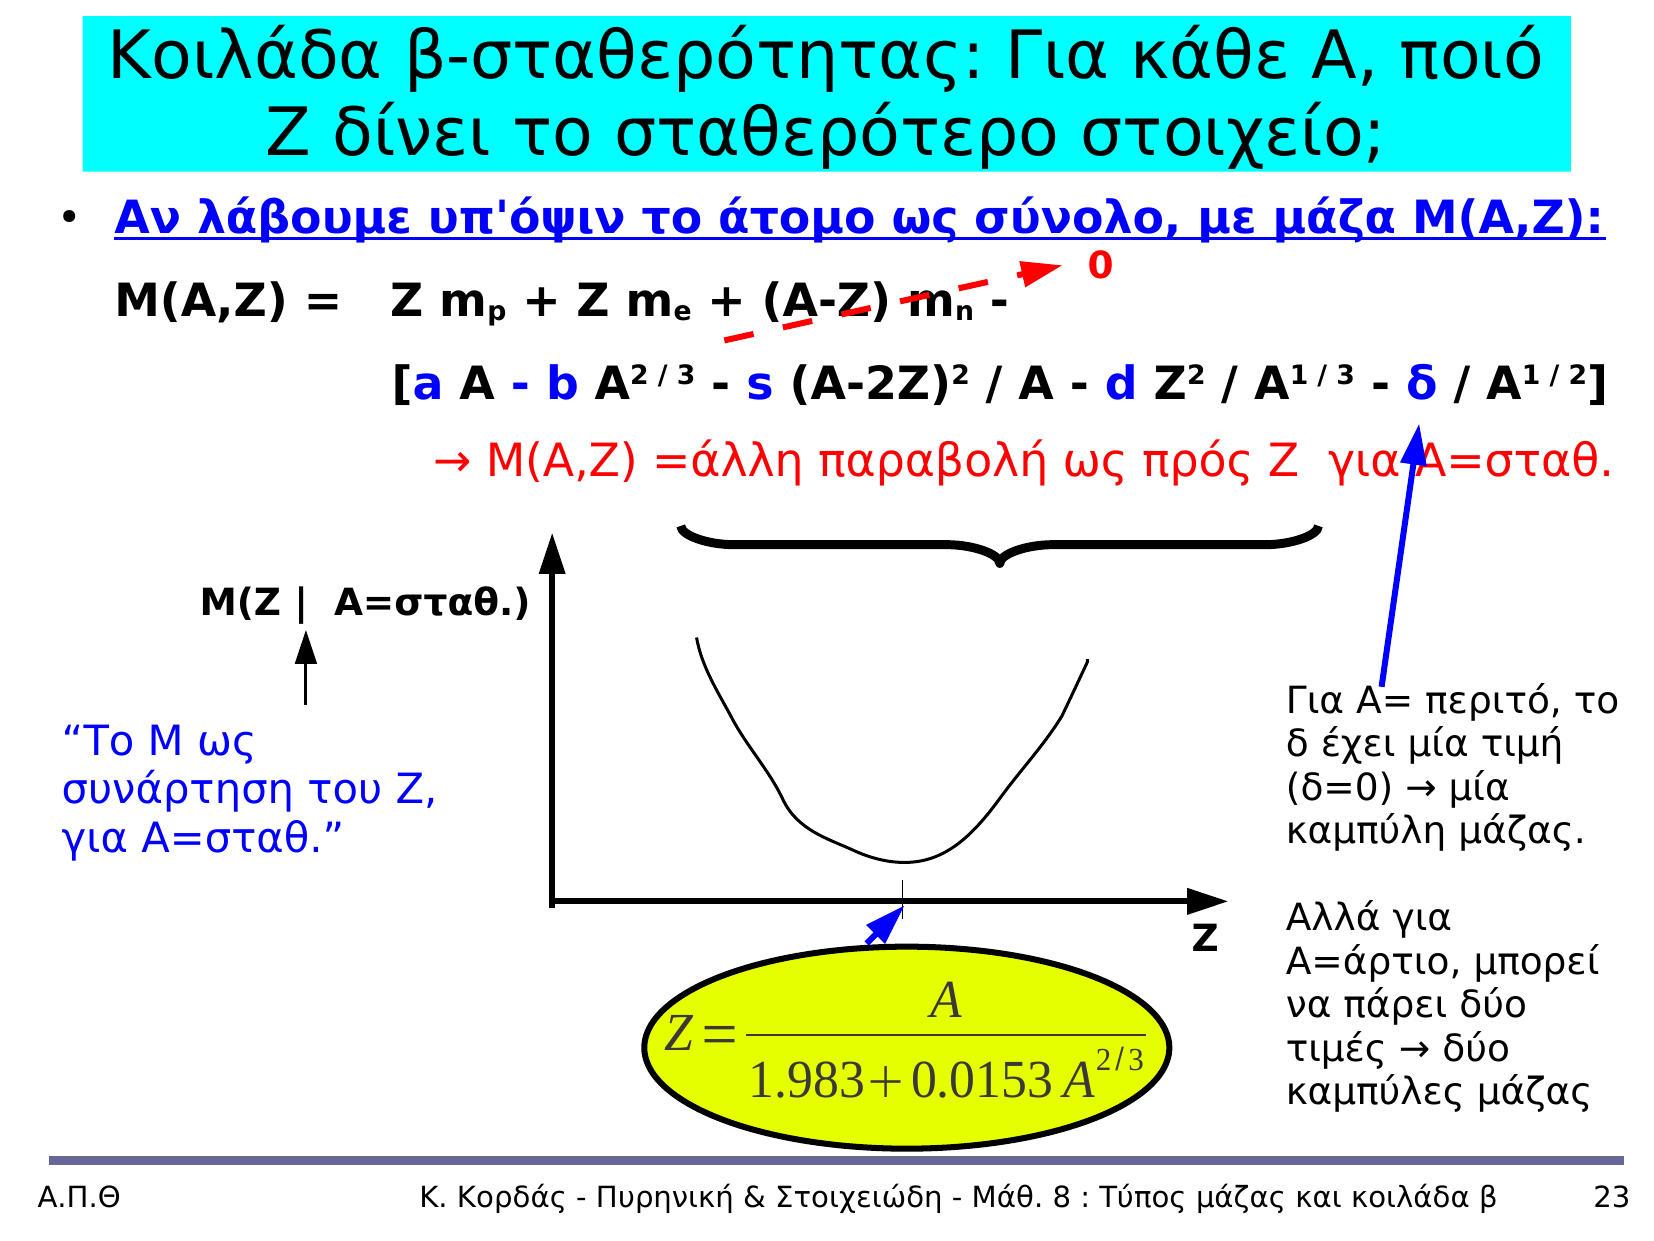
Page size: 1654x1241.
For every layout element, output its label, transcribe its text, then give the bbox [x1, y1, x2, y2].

text_box Για Α= περιτό, το δ έχει μία τιμή (δ=0) → μία καμπύλη μάζας. Αλλά για Α=άρτιο, μπορεί να πάρει δύο τιμές → δύο καμπύλες μάζας [1271, 671, 1647, 1126]
text_box “Το Μ ως συνάρτηση του Ζ, για Α=σταθ.” [46, 709, 497, 871]
list Αν λάβουμε υπ'όψιν το άτομο ως σύνολο, με μάζα Μ(Α,Ζ): M(A,Z) = Z mp + Z me + (A-Z) mn - [a A - b A2 / 3 - s (Α-2Z)2 / A - d Z2 / A1 / 3 - δ / A1 / 2] → M(A,Z) =άλλη παραβολή ως πρός Ζ για Α=σταθ. [43, 191, 1619, 1129]
title Κοιλάδα β-σταθερότητας: Για κάθε Α, ποιό Ζ δίνει το σταθερότερο στοιχείο; [82, 16, 1571, 172]
chart [648, 966, 1161, 1112]
text_box Μ(Ζ | Α=σταθ.) [184, 572, 560, 632]
text_box [751, 1129, 1063, 1149]
text_box Ζ [1176, 909, 1271, 969]
